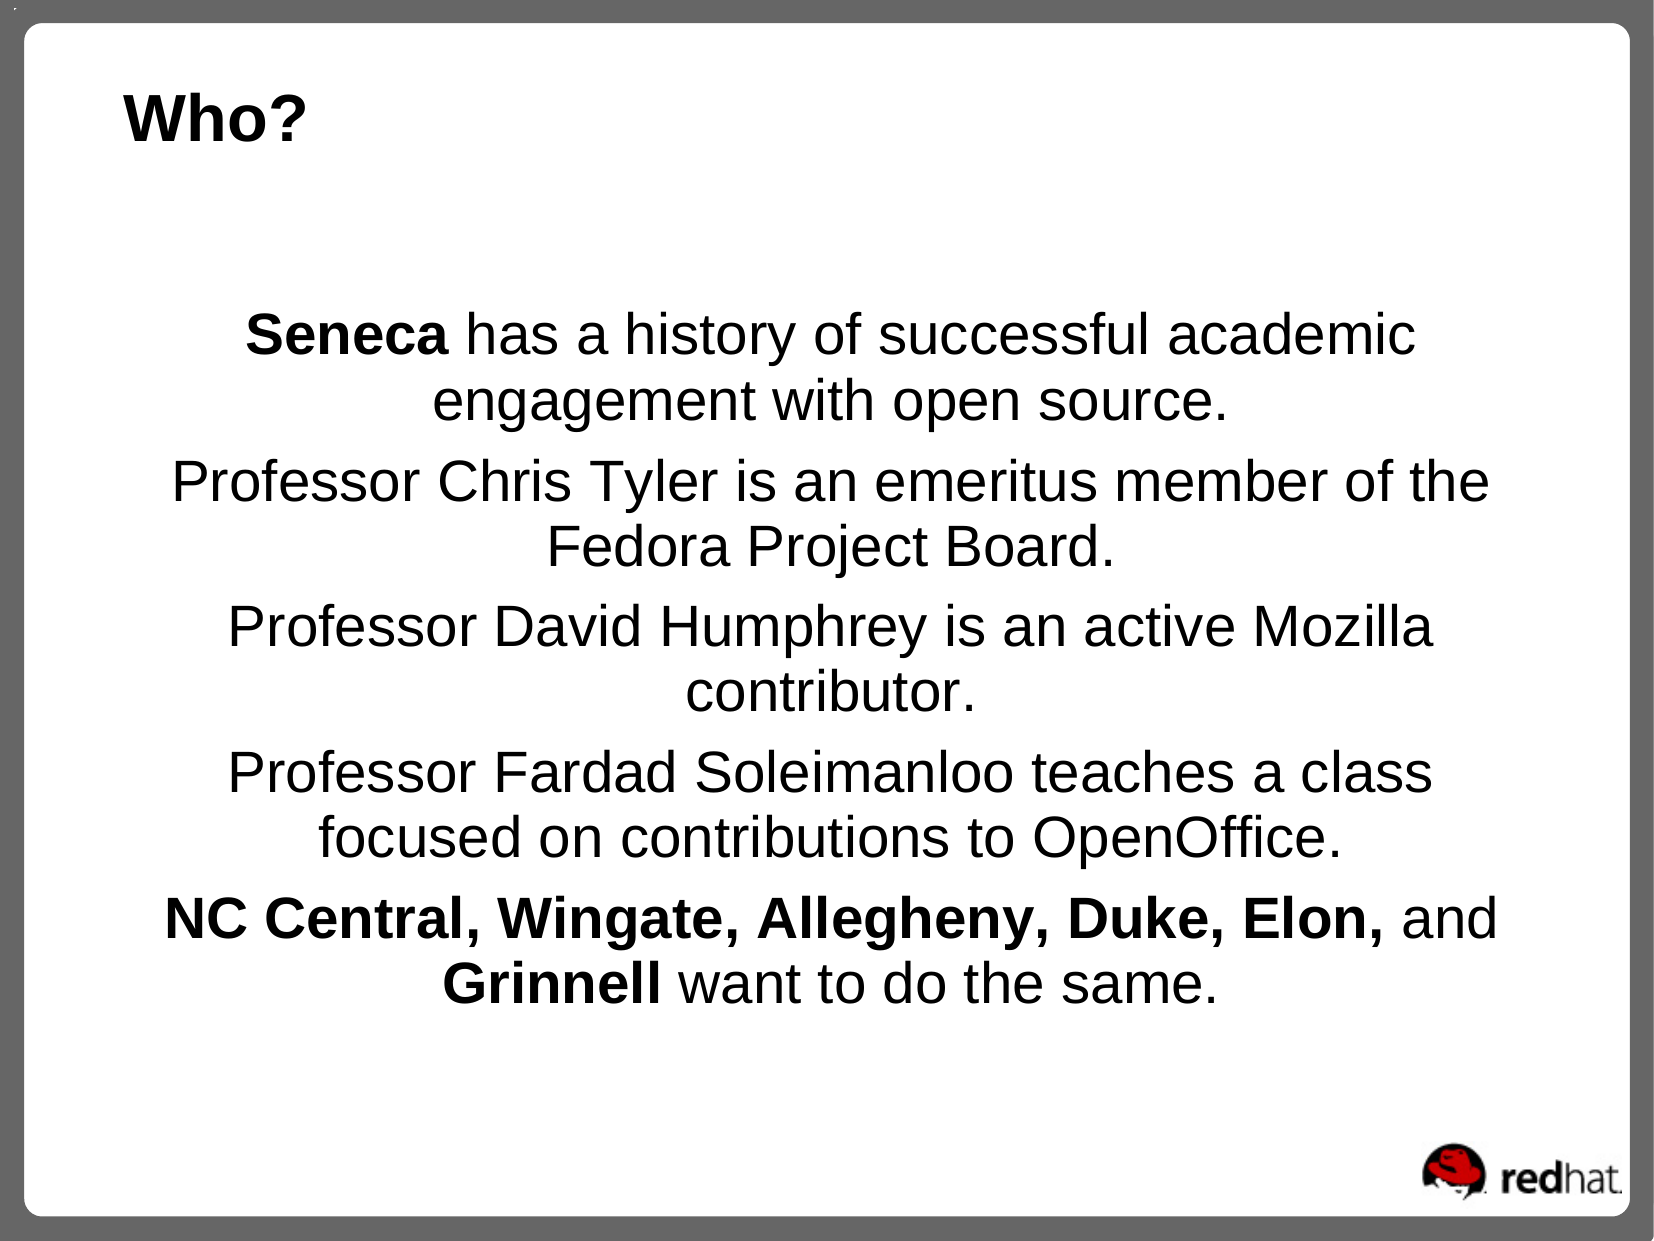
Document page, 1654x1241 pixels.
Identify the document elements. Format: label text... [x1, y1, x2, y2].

title Who? [123, 63, 1530, 175]
subtitle Seneca has a history of successful academic engagement with open source. Professor Chris Tyler is an emeritus member of the Fedora Project Board. Professor David Humphrey is an active Mozilla contributor. Professor Fardad Soleimanloo teaches a class focused on contributions to OpenOffice. NC Central, Wingate, Allegheny, Duke, Elon, and Grinnell want to do the same. [128, 193, 1535, 1126]
picture [1421, 1141, 1622, 1209]
